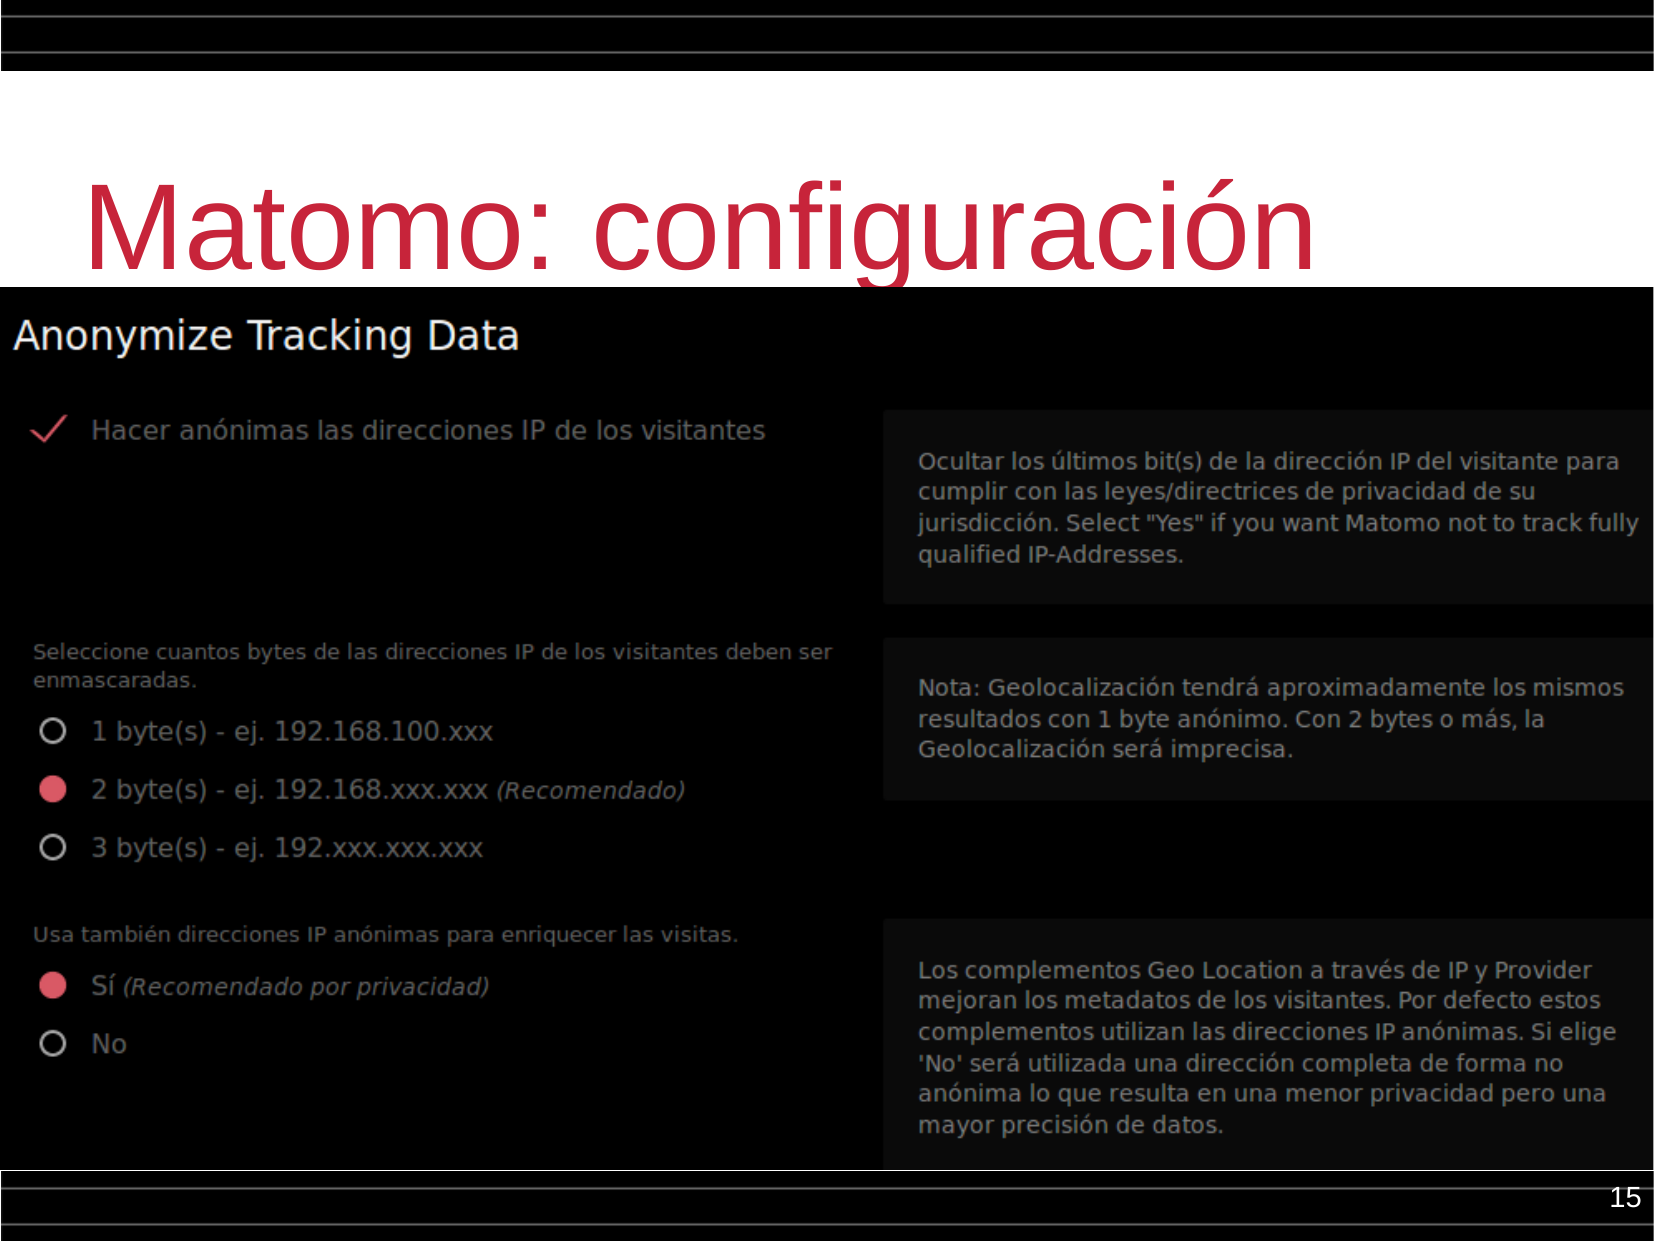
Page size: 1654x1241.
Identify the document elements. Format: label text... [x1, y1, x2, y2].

picture [1, 0, 1654, 71]
picture [0, 287, 1654, 1170]
picture [1, 1171, 1654, 1241]
title Matomo: configuración [82, 123, 1571, 287]
